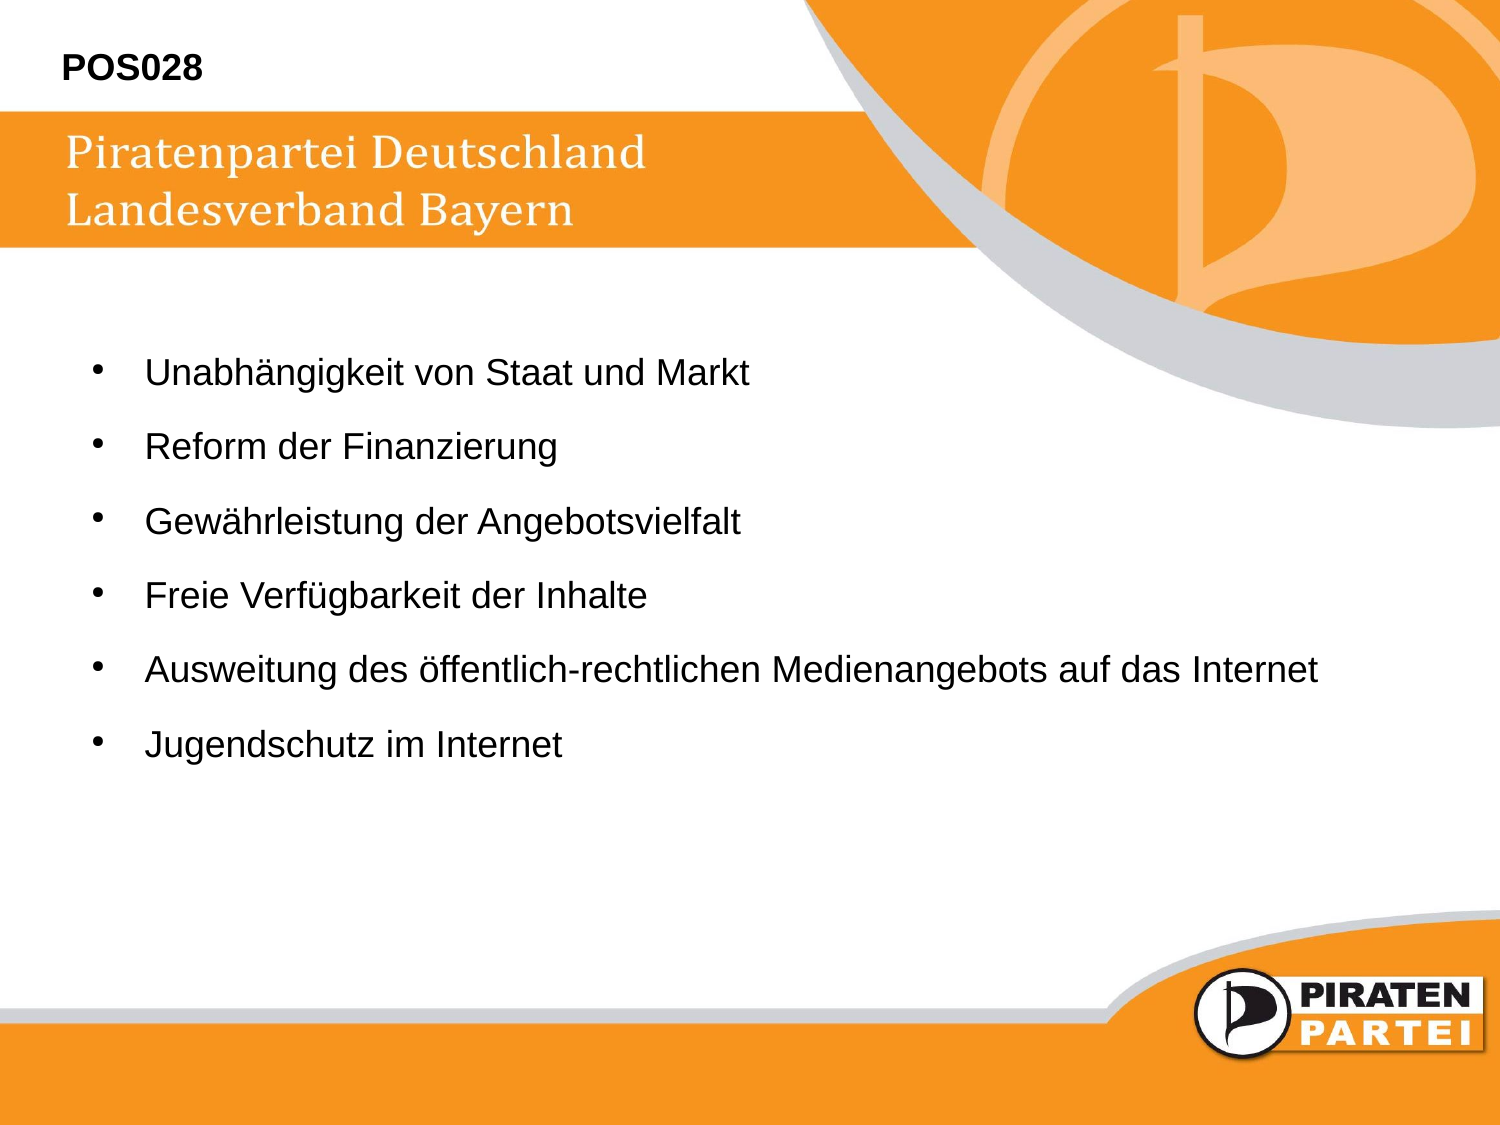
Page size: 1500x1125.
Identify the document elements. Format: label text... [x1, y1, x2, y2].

title POS028 [46, 27, 1397, 104]
picture [0, 0, 1500, 1125]
text_box Unabhängigkeit von Staat und Markt Reform der Finanzierung Gewährleistung der Angebotsvielfalt Freie Verfügbarkeit der Inhalte Ausweitung des öffentlich-rechtlichen Medienangebots auf das Internet Jugendschutz im Internet [59, 265, 1359, 773]
